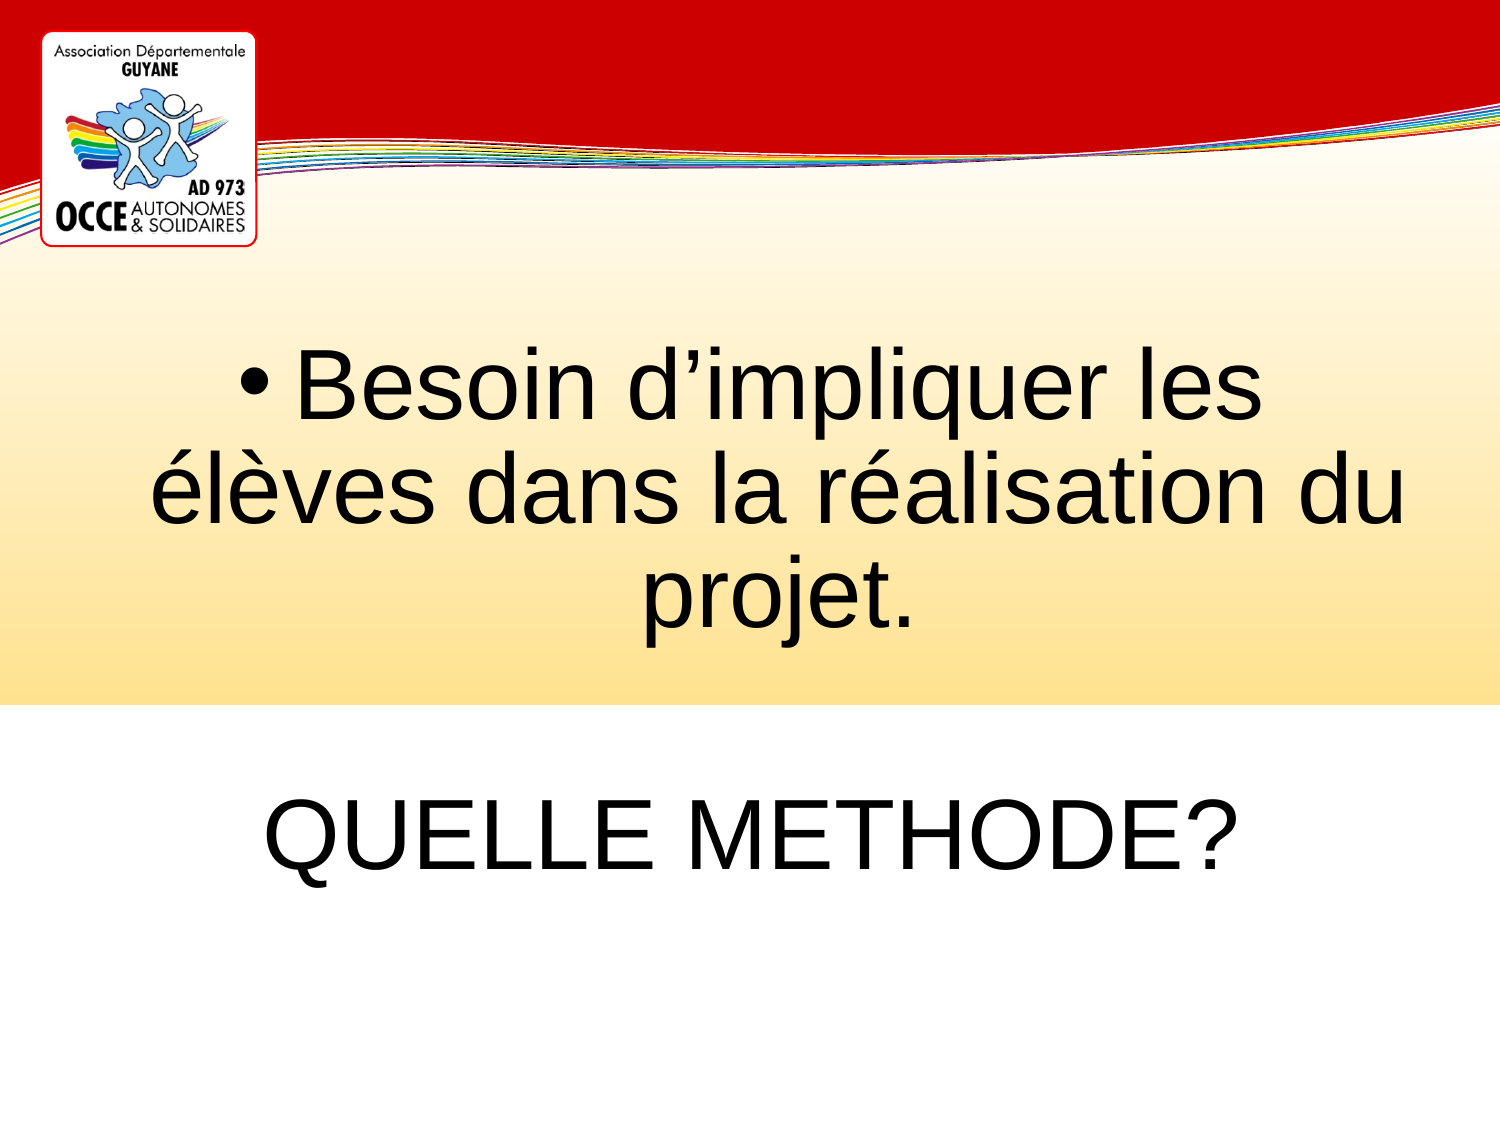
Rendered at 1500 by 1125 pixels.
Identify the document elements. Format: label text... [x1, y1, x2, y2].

list Besoin d’impliquer les élèves dans la réalisation du projet. QUELLE METHODE? [76, 328, 1427, 1010]
picture [54, 44, 245, 234]
